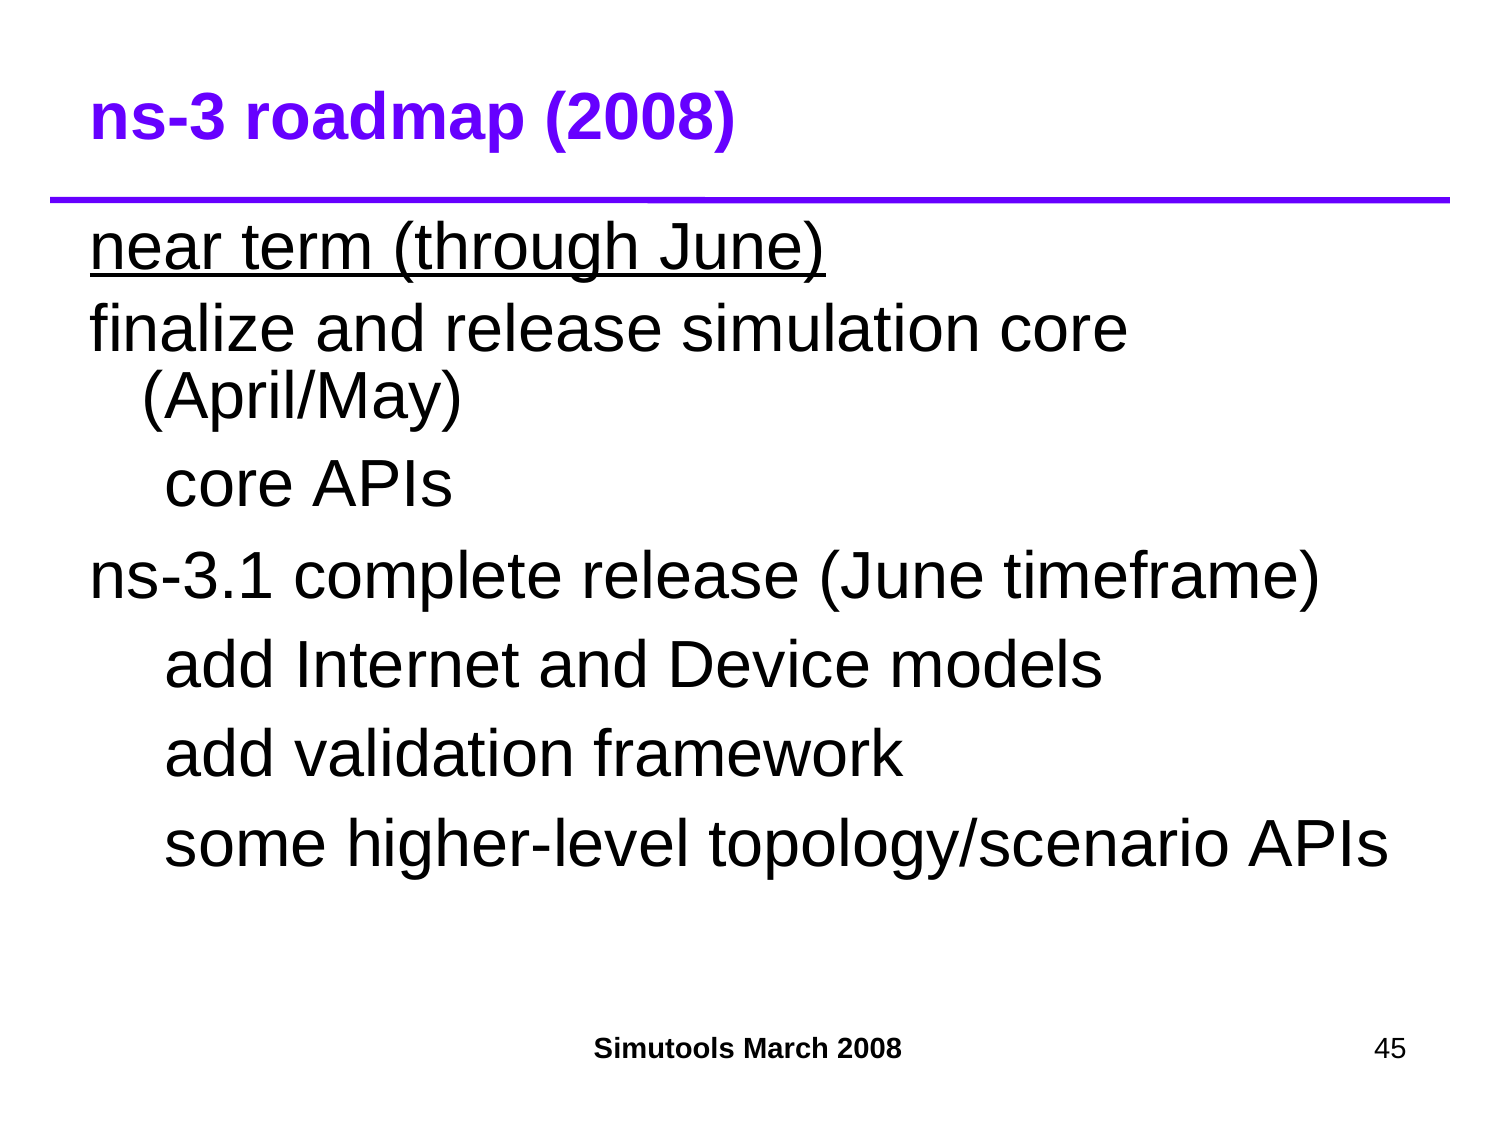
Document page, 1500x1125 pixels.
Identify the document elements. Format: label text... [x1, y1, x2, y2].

list near term (through June) finalize and release simulation core (April/May) core APIs ns-3.1 complete release (June timeframe) add Internet and Device models add validation framework some higher-level topology/scenario APIs [75, 207, 1426, 1095]
title ns-3 roadmap (2008) [75, 68, 1426, 165]
